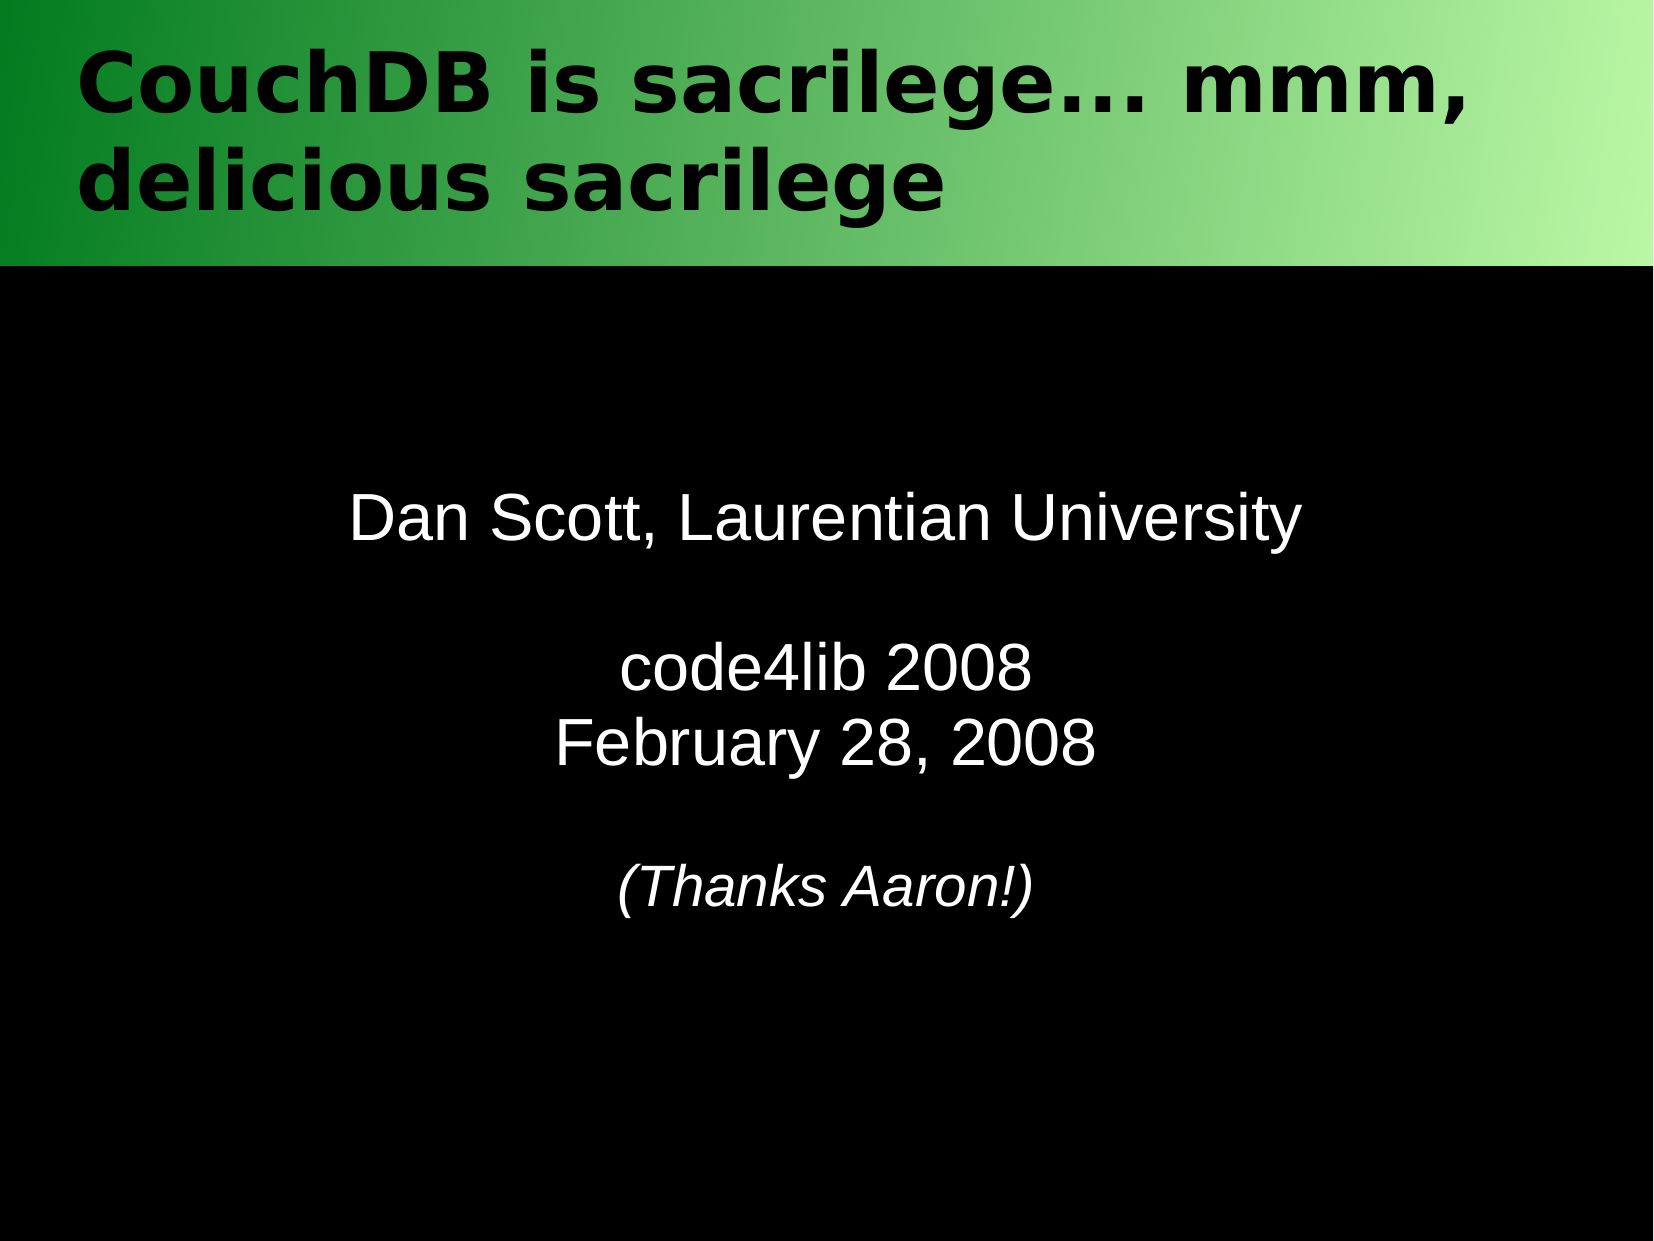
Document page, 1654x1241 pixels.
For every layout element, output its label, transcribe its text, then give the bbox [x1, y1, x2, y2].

title CouchDB is sacrilege... mmm, delicious sacrilege [76, 29, 1565, 237]
subtitle Dan Scott, Laurentian University code4lib 2008 February 28, 2008 (Thanks Aaron!) [82, 290, 1571, 1109]
picture [0, 0, 1654, 1241]
